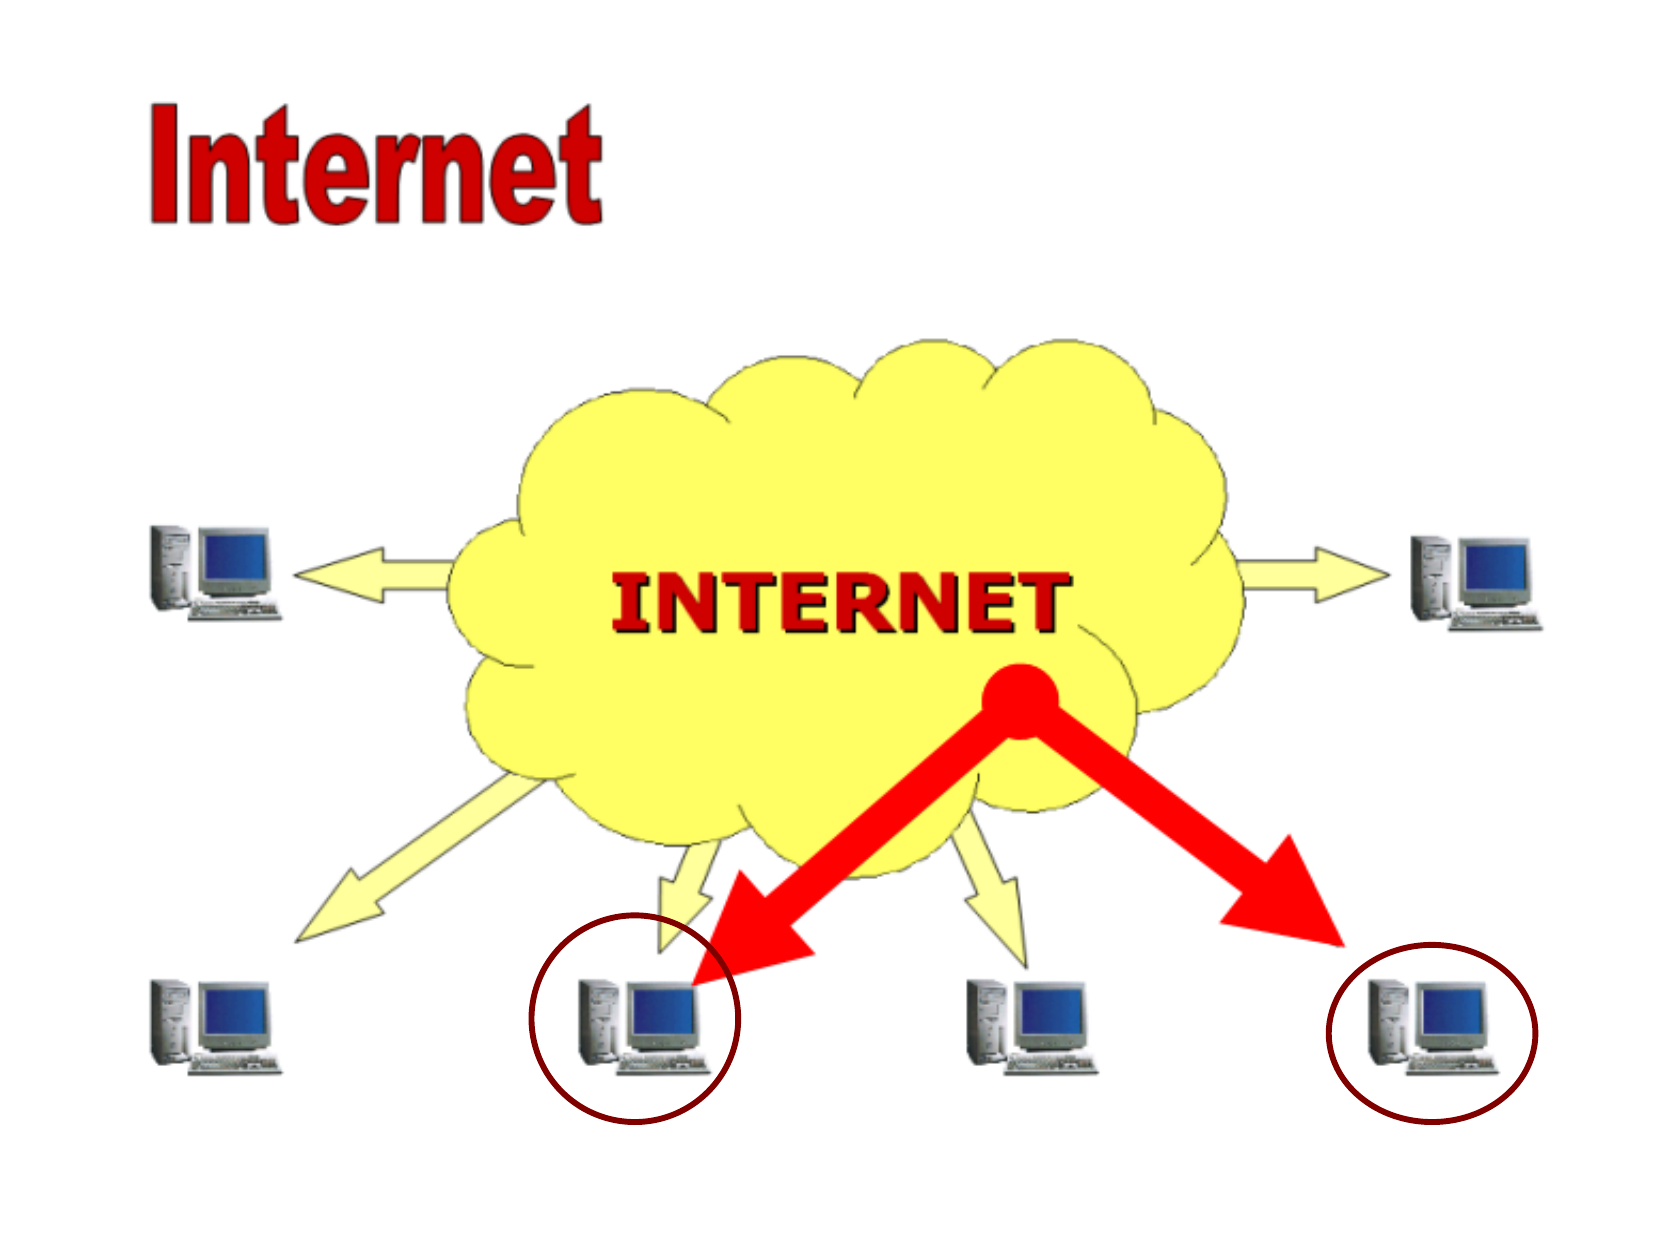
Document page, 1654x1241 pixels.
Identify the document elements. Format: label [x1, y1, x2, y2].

picture [88, 58, 1565, 1152]
